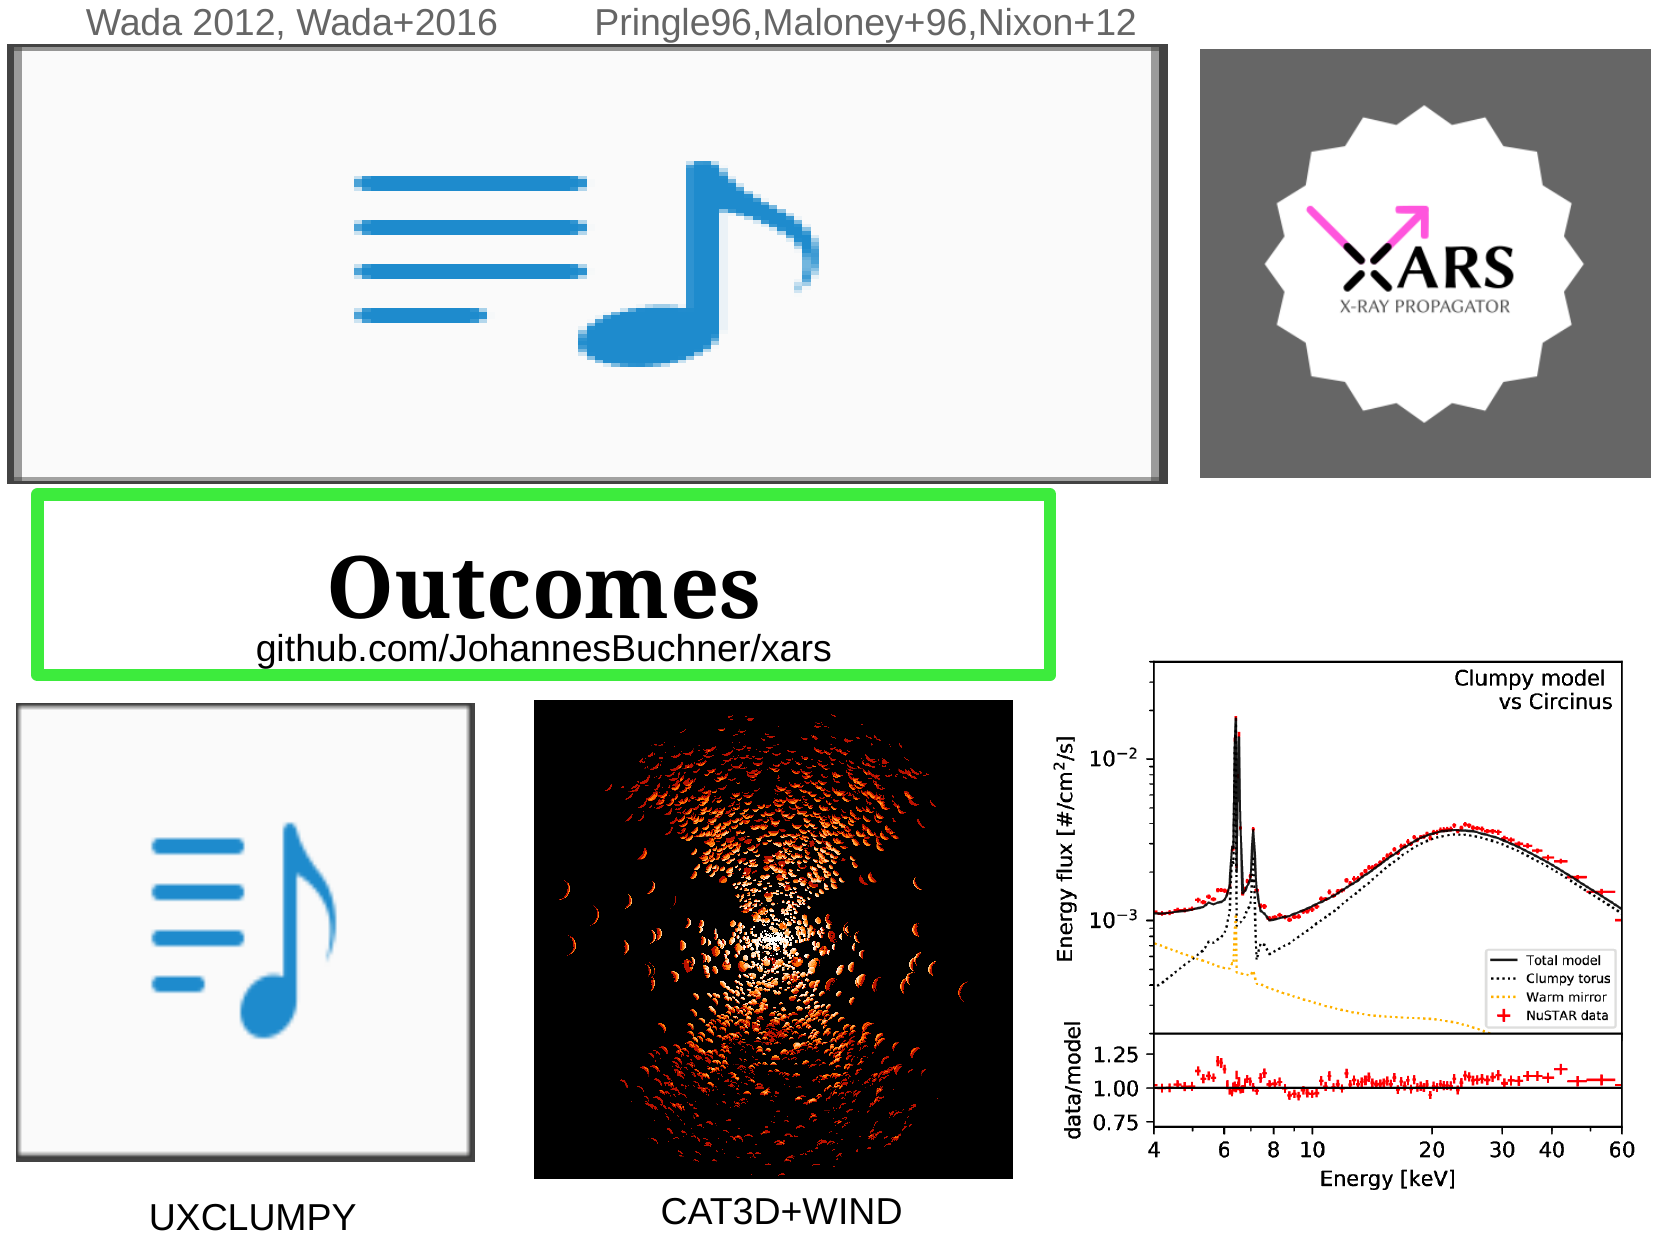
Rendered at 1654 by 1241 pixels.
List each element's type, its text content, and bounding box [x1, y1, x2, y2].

picture [534, 700, 1013, 1179]
text_box Wada 2012, Wada+2016 [71, 0, 579, 43]
text_box [15, 701, 476, 1163]
text_box UXCLUMPY [27, 1188, 478, 1241]
text_box Pringle96,Maloney+96,Nixon+12 [579, 0, 1180, 155]
text_box CAT3D+WIND [556, 1183, 1007, 1241]
picture [1038, 639, 1650, 1205]
text_box github.com/JohannesBuchner/xars [75, 619, 1013, 719]
text_box [5, 43, 1169, 486]
picture [1200, 49, 1651, 478]
title Outcomes [37, 494, 1051, 676]
